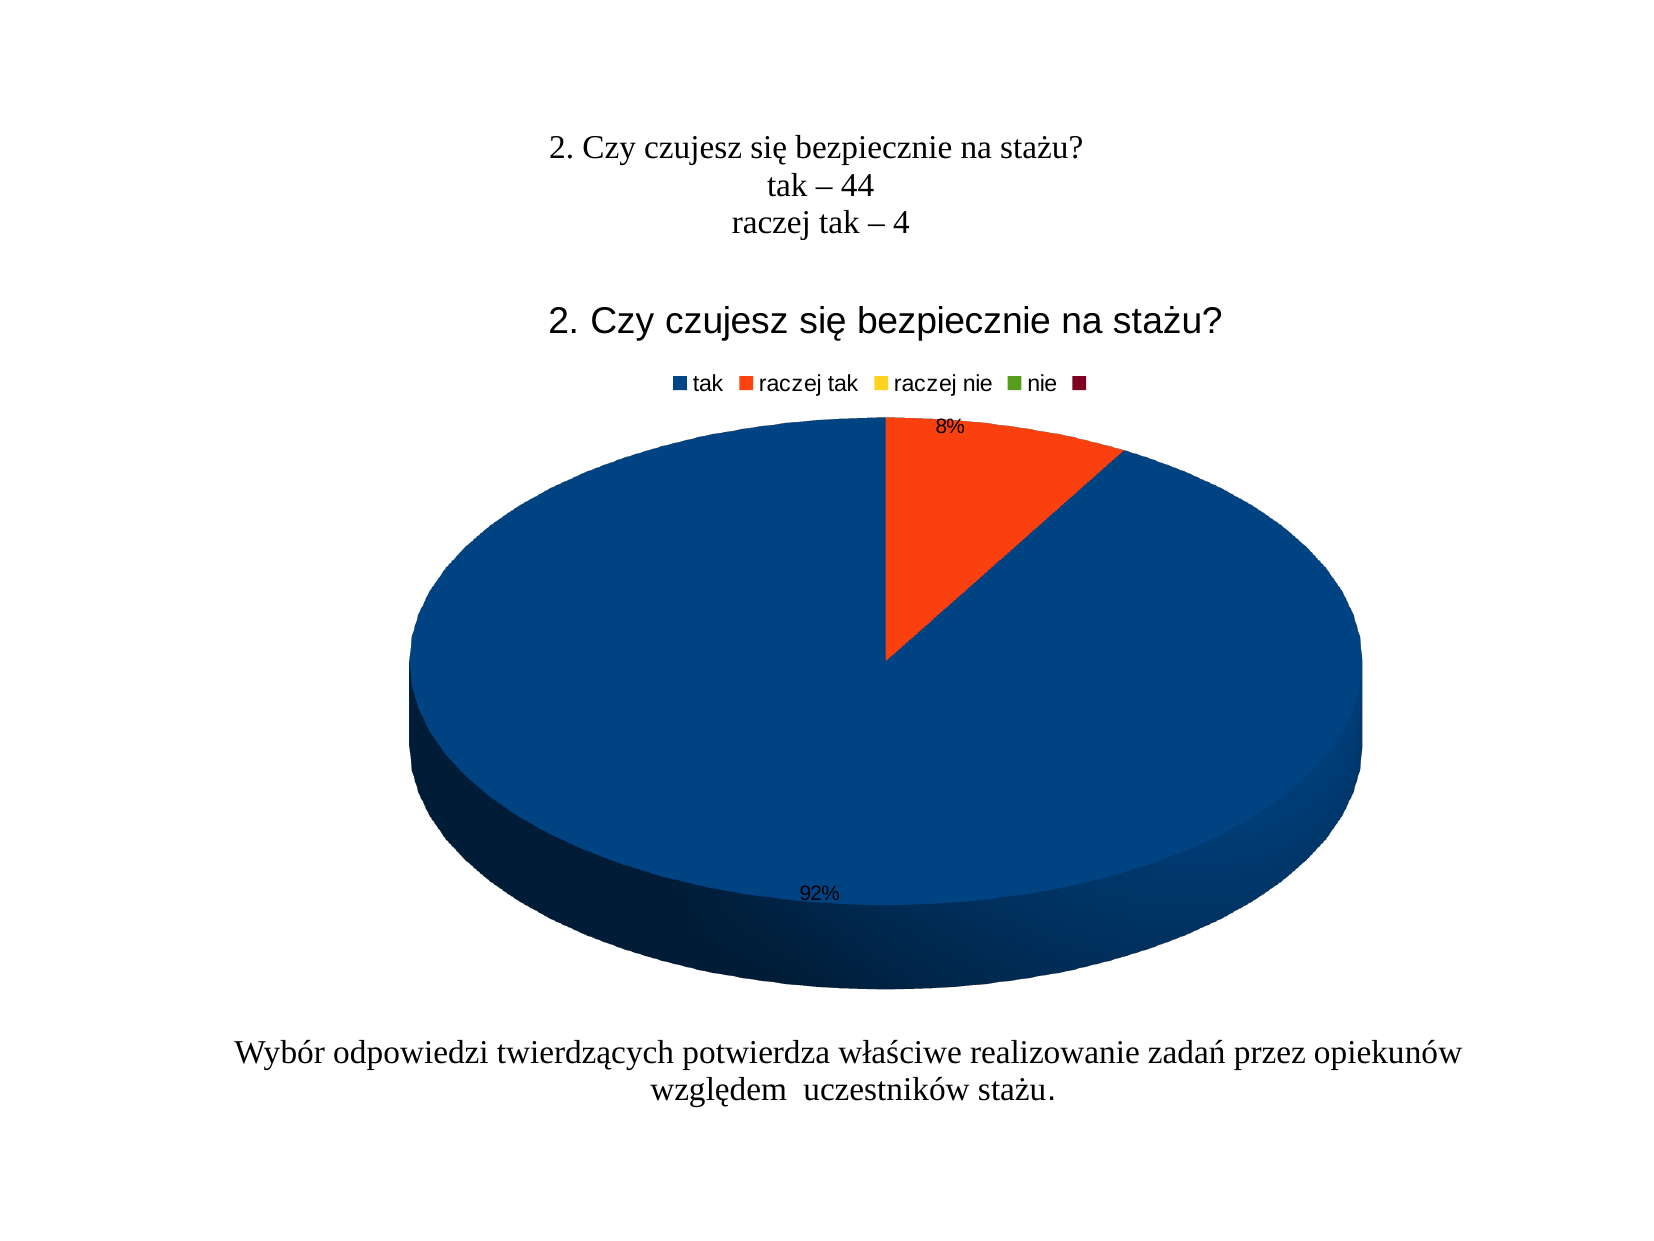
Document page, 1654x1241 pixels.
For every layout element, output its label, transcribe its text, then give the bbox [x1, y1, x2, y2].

title 2. Czy czujesz się bezpiecznie na stażu? tak – 44 raczej tak – 4 [76, 88, 1565, 281]
list Wybór odpowiedzi twierdzących potwierdza właściwe realizowanie zadań przez opiekunów względem uczestników stażu. [171, 1033, 1536, 1123]
chart [206, 265, 1565, 1004]
